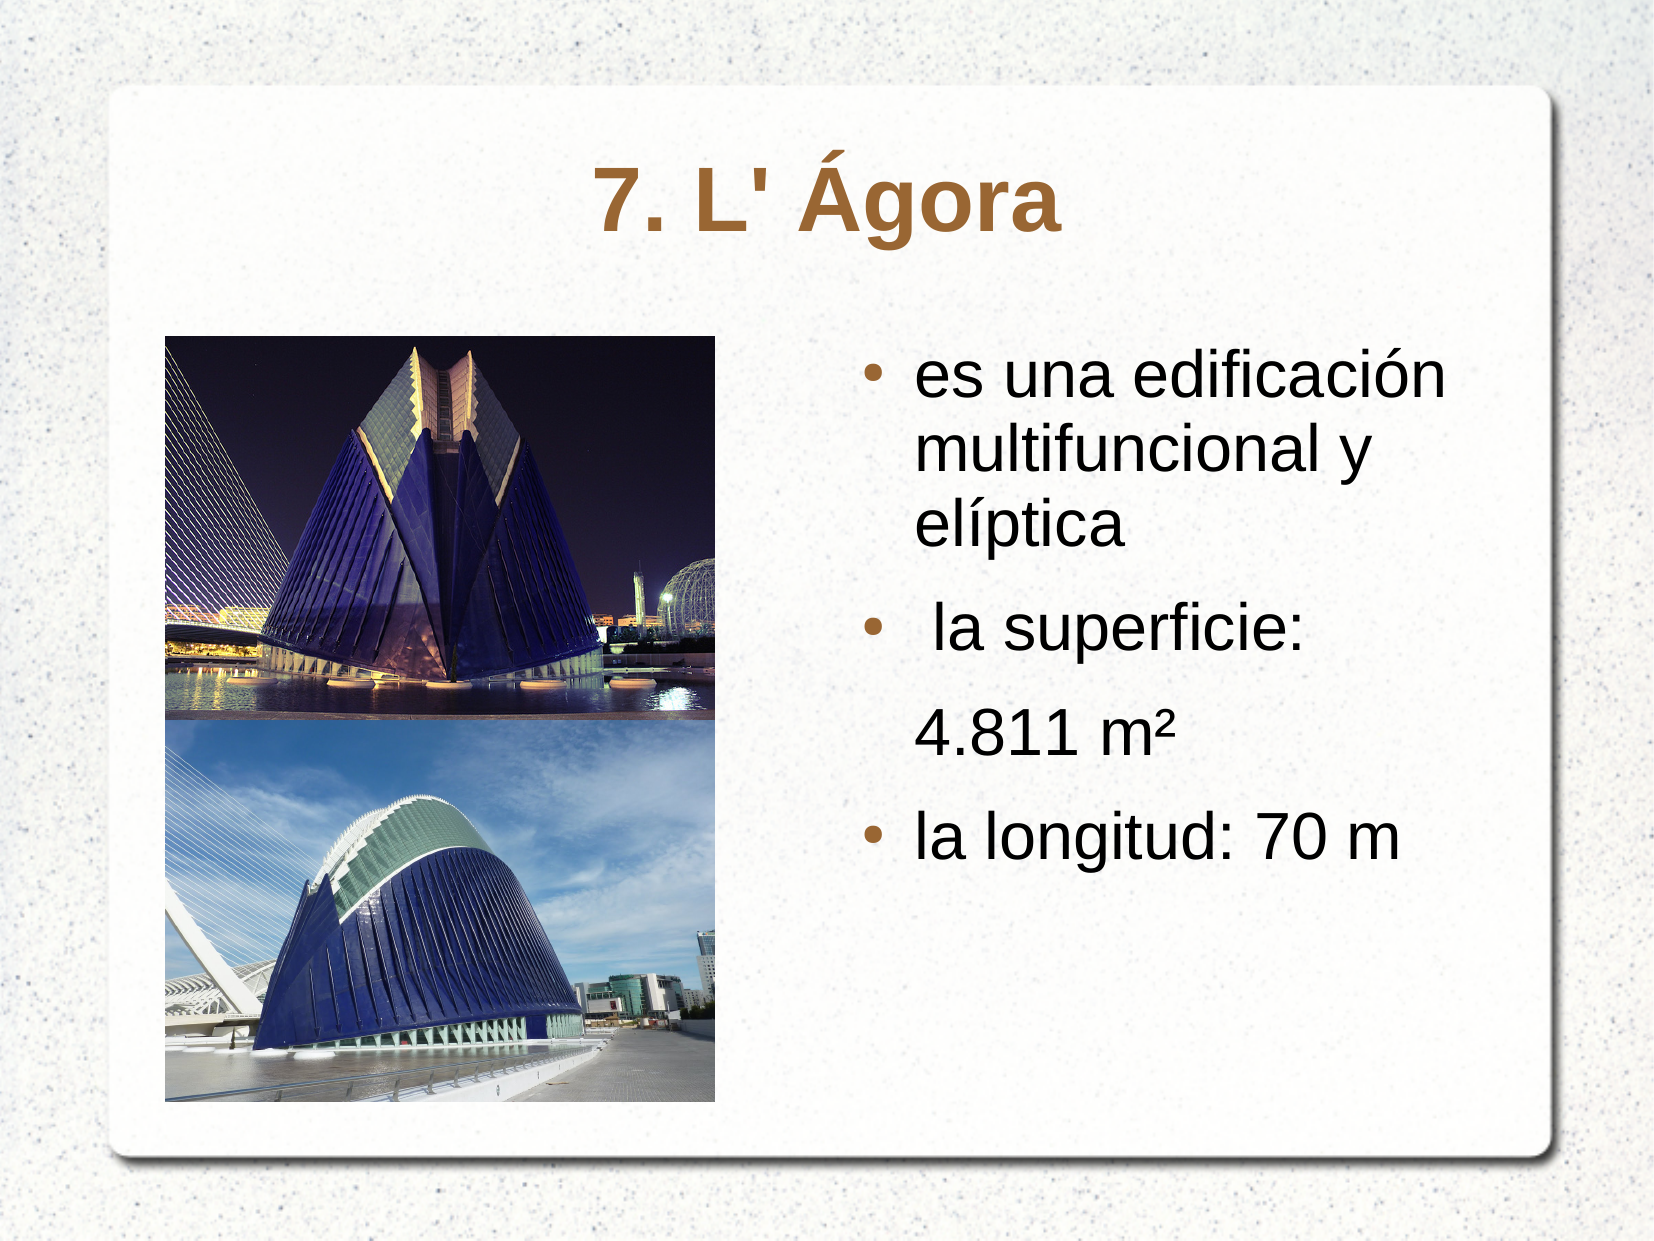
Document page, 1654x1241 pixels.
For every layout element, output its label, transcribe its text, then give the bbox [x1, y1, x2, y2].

list es una edificación multifuncional y elíptica la superficie: 4.811 m² la longitud: 70 m [843, 336, 1507, 987]
title 7. L' Ágora [118, 96, 1536, 304]
picture [0, 0, 1654, 1241]
